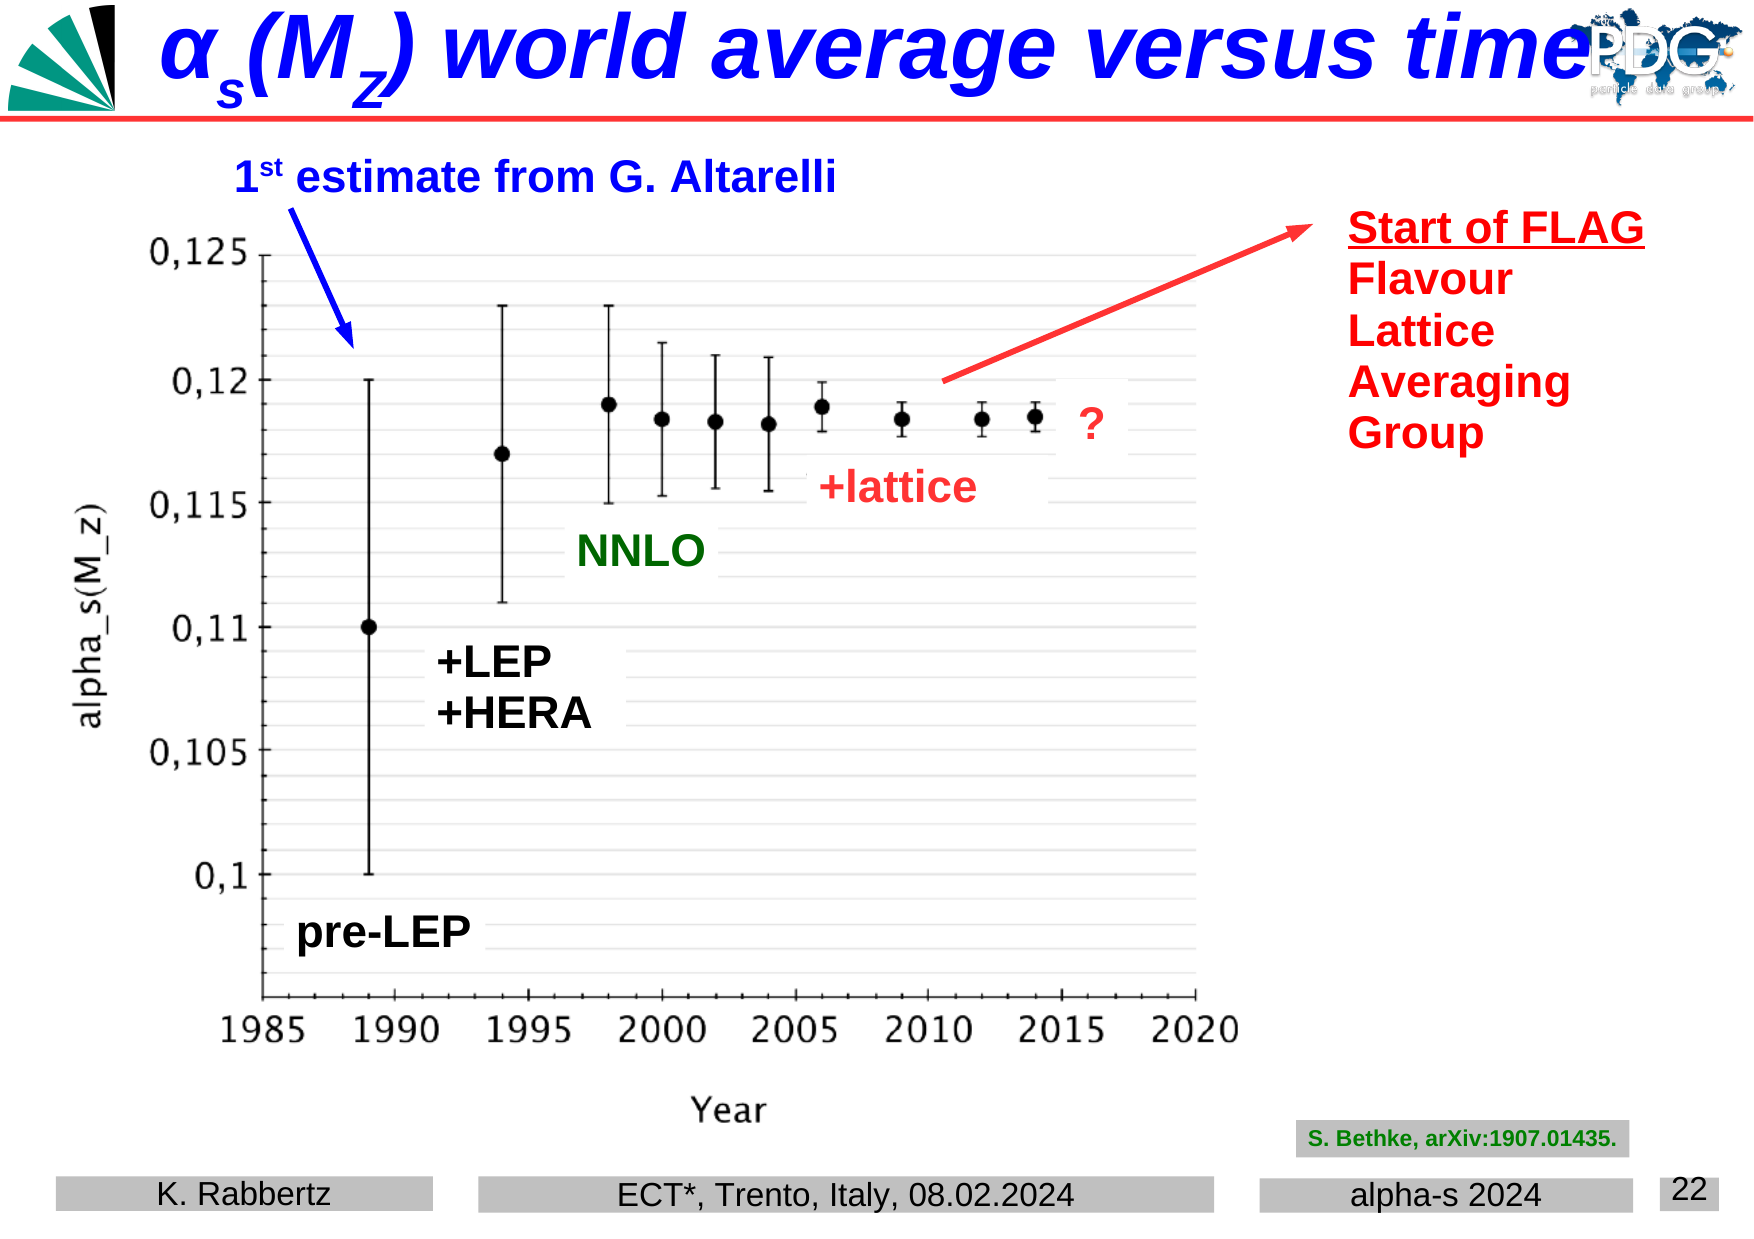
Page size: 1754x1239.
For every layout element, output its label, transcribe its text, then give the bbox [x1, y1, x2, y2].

text_box pre-LEP [284, 900, 486, 964]
text_box +LEP +HERA [424, 630, 626, 745]
text_box NNLO [564, 519, 719, 583]
title αs(MZ) world average versus time [124, 0, 1630, 121]
text_box ? [1055, 379, 1128, 468]
picture [8, 5, 115, 112]
text_box 1st estimate from G. Altarelli [222, 144, 850, 221]
text_box Start of FLAG Flavour Lattice Averaging Group [1335, 196, 1663, 467]
picture [1630, 6, 1746, 108]
picture [52, 224, 1250, 1143]
text_box +lattice [806, 454, 1049, 518]
text_box S. Bethke, arXiv:1907.01435. [1296, 1120, 1630, 1158]
